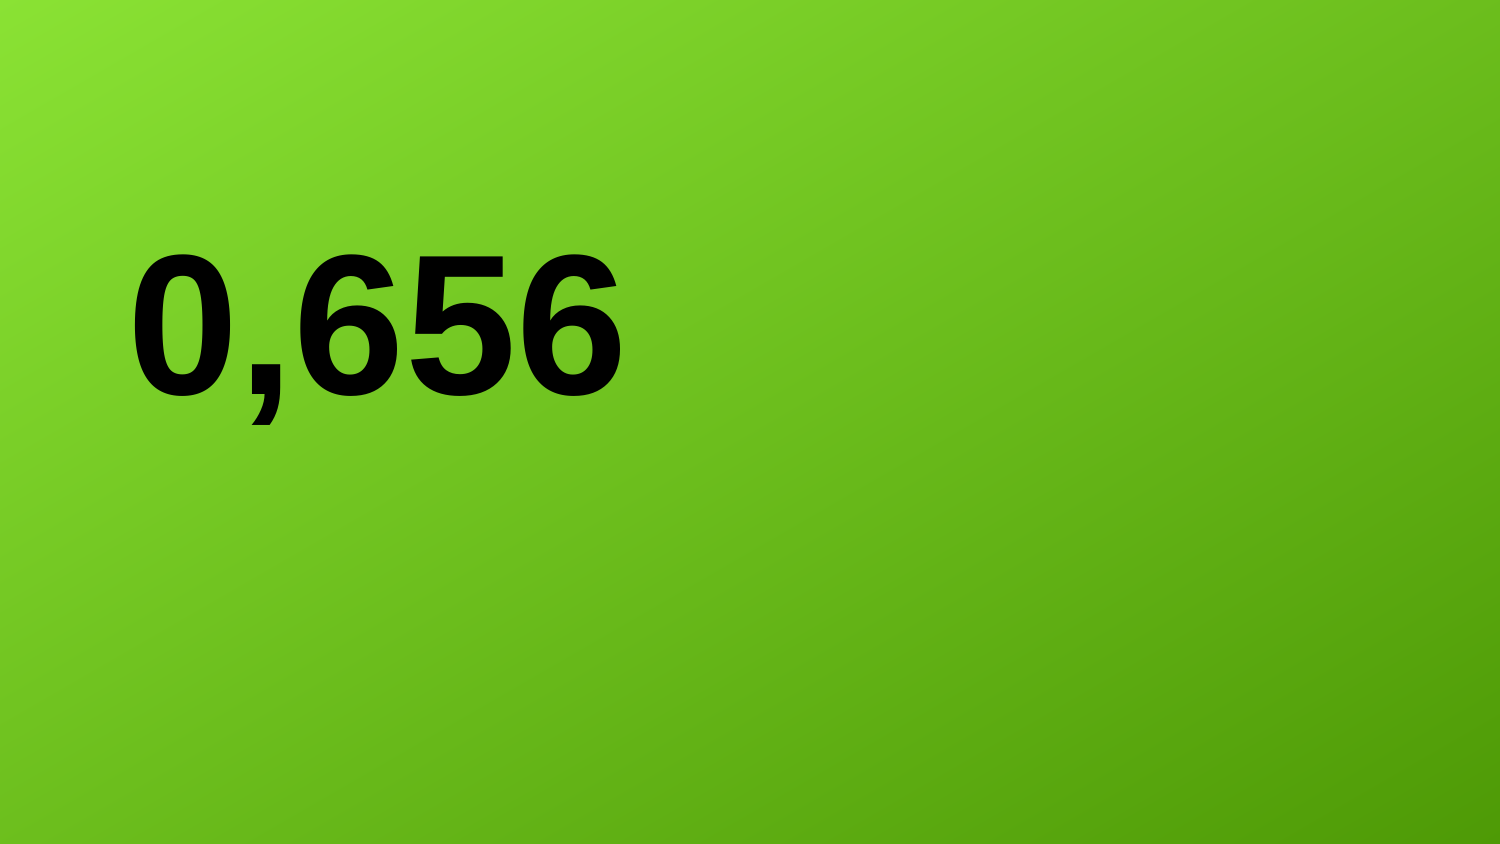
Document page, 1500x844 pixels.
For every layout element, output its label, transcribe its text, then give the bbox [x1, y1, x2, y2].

text_box 0,656 [112, 259, 1388, 450]
text_box 0,656 [329, 326, 369, 375]
text_box 0,656 [162, 276, 202, 374]
text_box 0,656 [552, 326, 592, 375]
